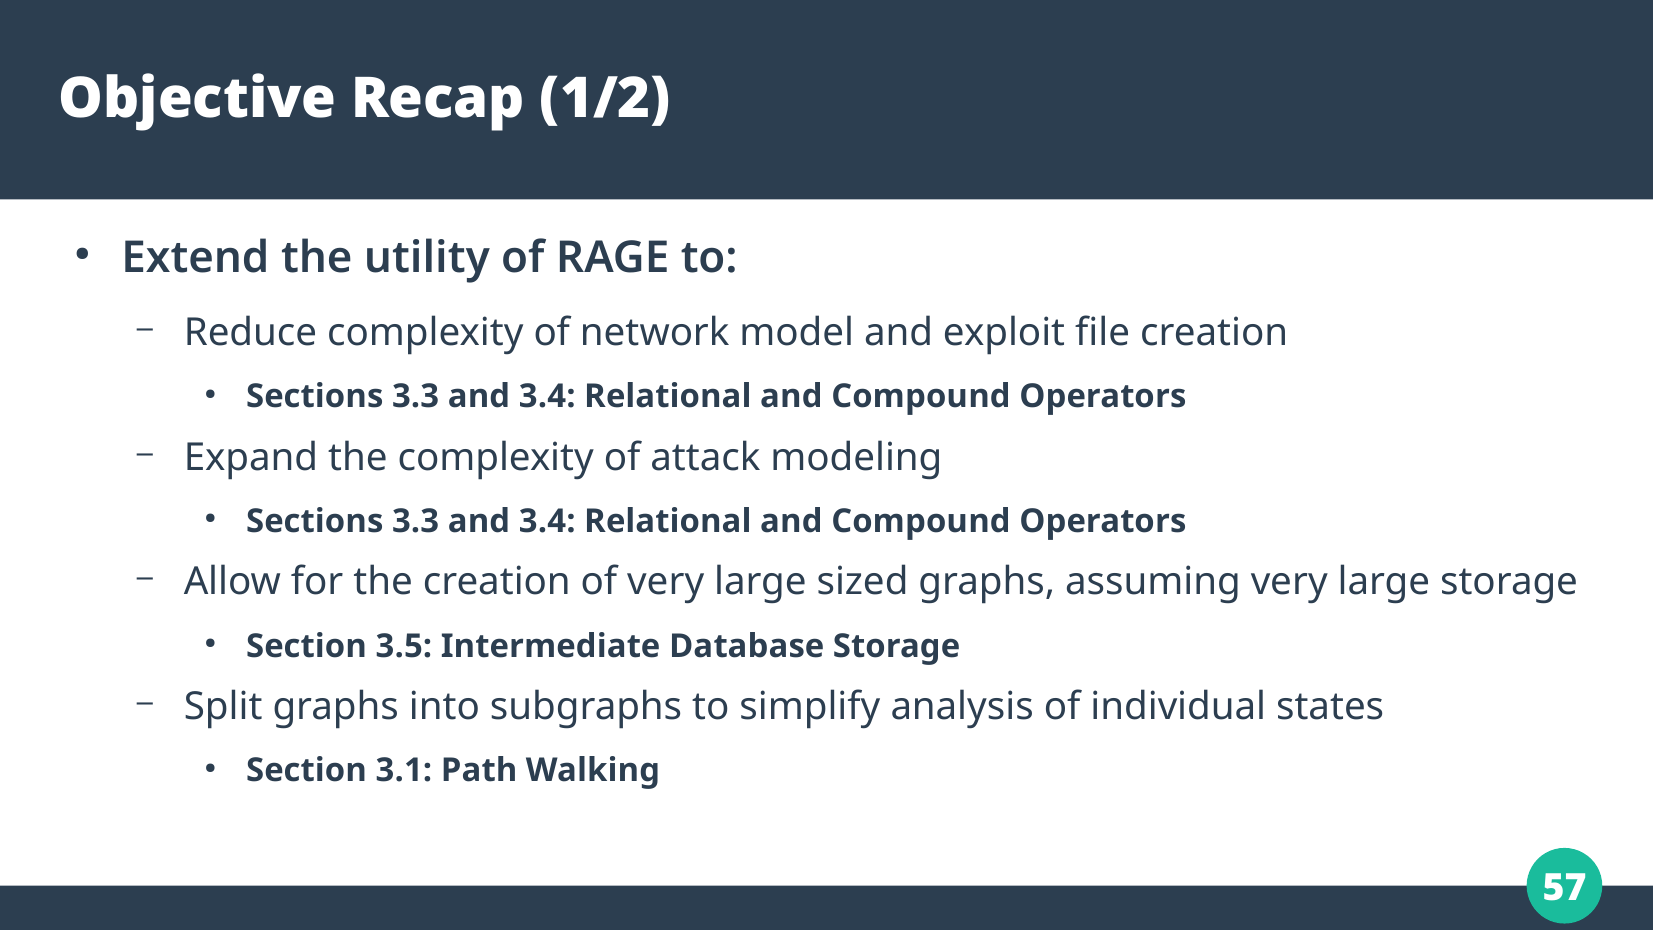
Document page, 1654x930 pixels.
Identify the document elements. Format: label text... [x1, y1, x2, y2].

title Objective Recap (1/2) [58, 36, 1594, 155]
list Extend the utility of RAGE to: Reduce complexity of network model and exploit file creation Sections 3.3 and 3.4: Relational and Compound Operators Expand the complexity of attack modeling Sections 3.3 and 3.4: Relational and Compound Operators Allow for the creation of very large sized graphs, assuming very large storage Section 3.5: Intermediate Database Storage Split graphs into subgraphs to simplify analysis of individual states Section 3.1: Path Walking [58, 225, 1594, 846]
